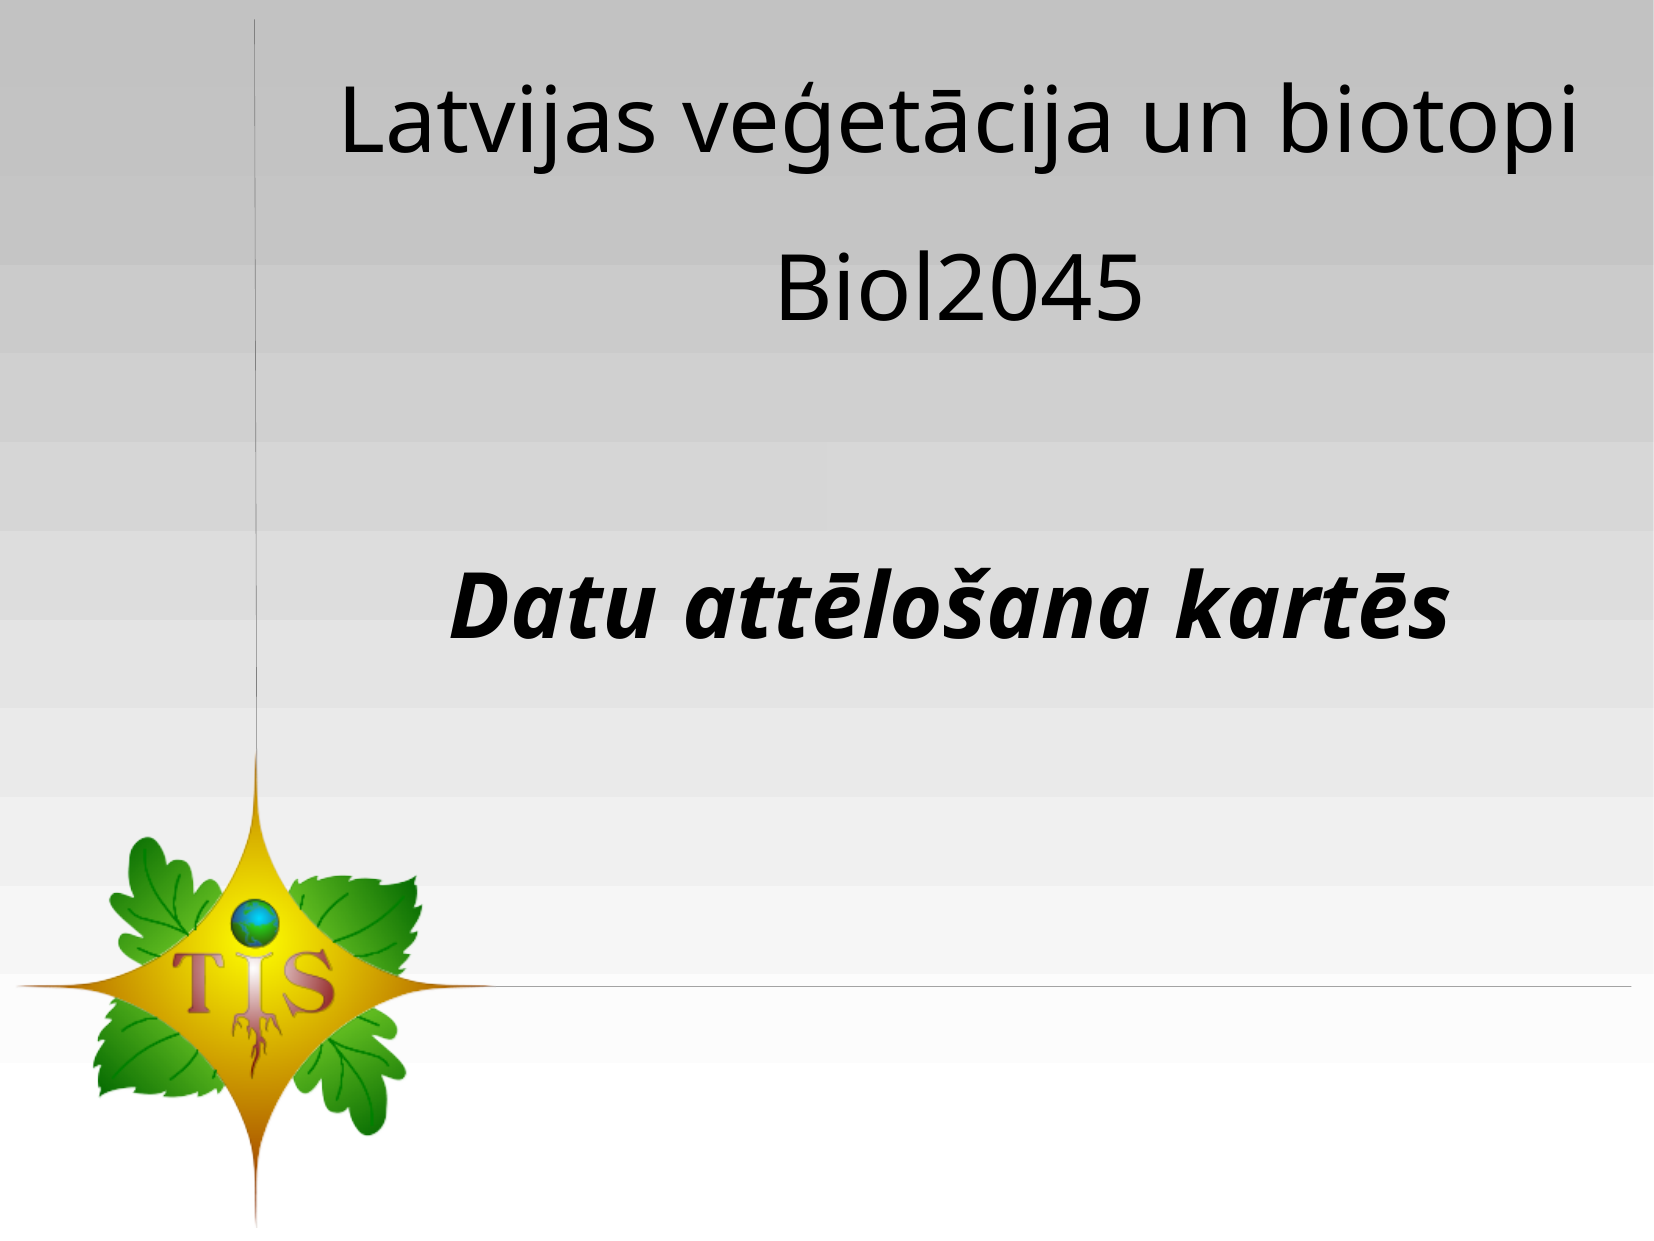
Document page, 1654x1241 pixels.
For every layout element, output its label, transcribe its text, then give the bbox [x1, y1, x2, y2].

picture [0, 0, 1654, 1241]
title Datu attēlošana kartēs [295, 324, 1607, 857]
